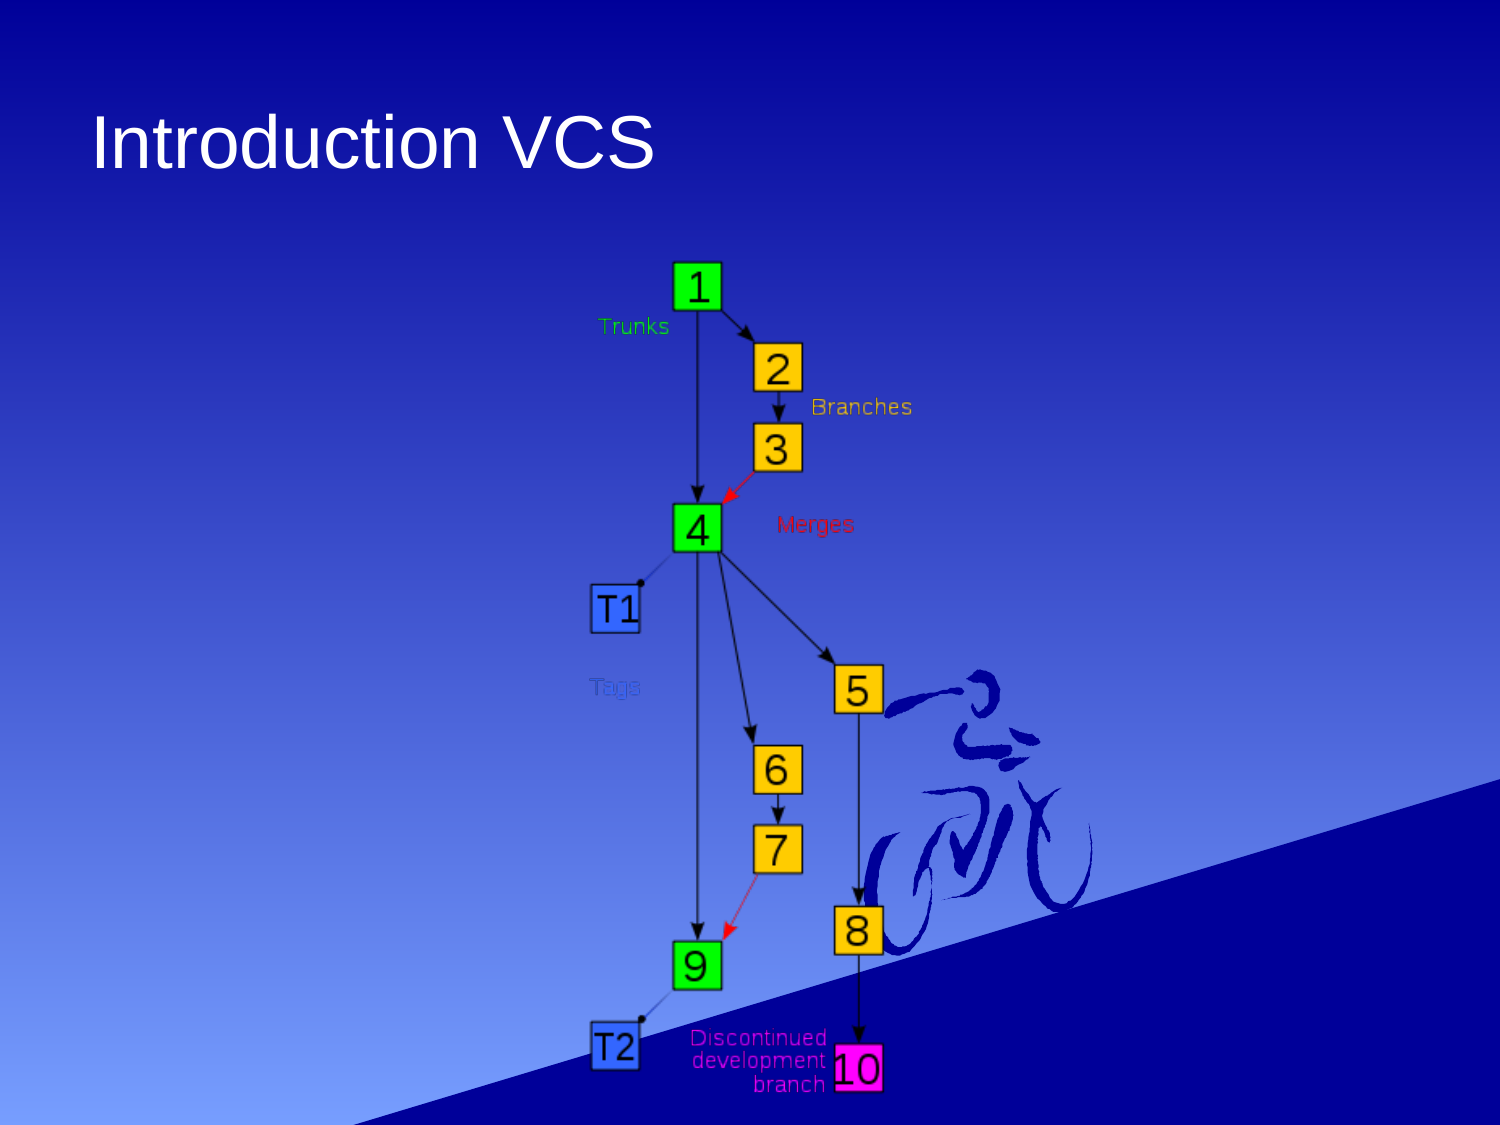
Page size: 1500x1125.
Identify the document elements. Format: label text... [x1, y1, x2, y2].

picture [572, 243, 928, 1113]
title Introduction VCS [75, 45, 1426, 233]
